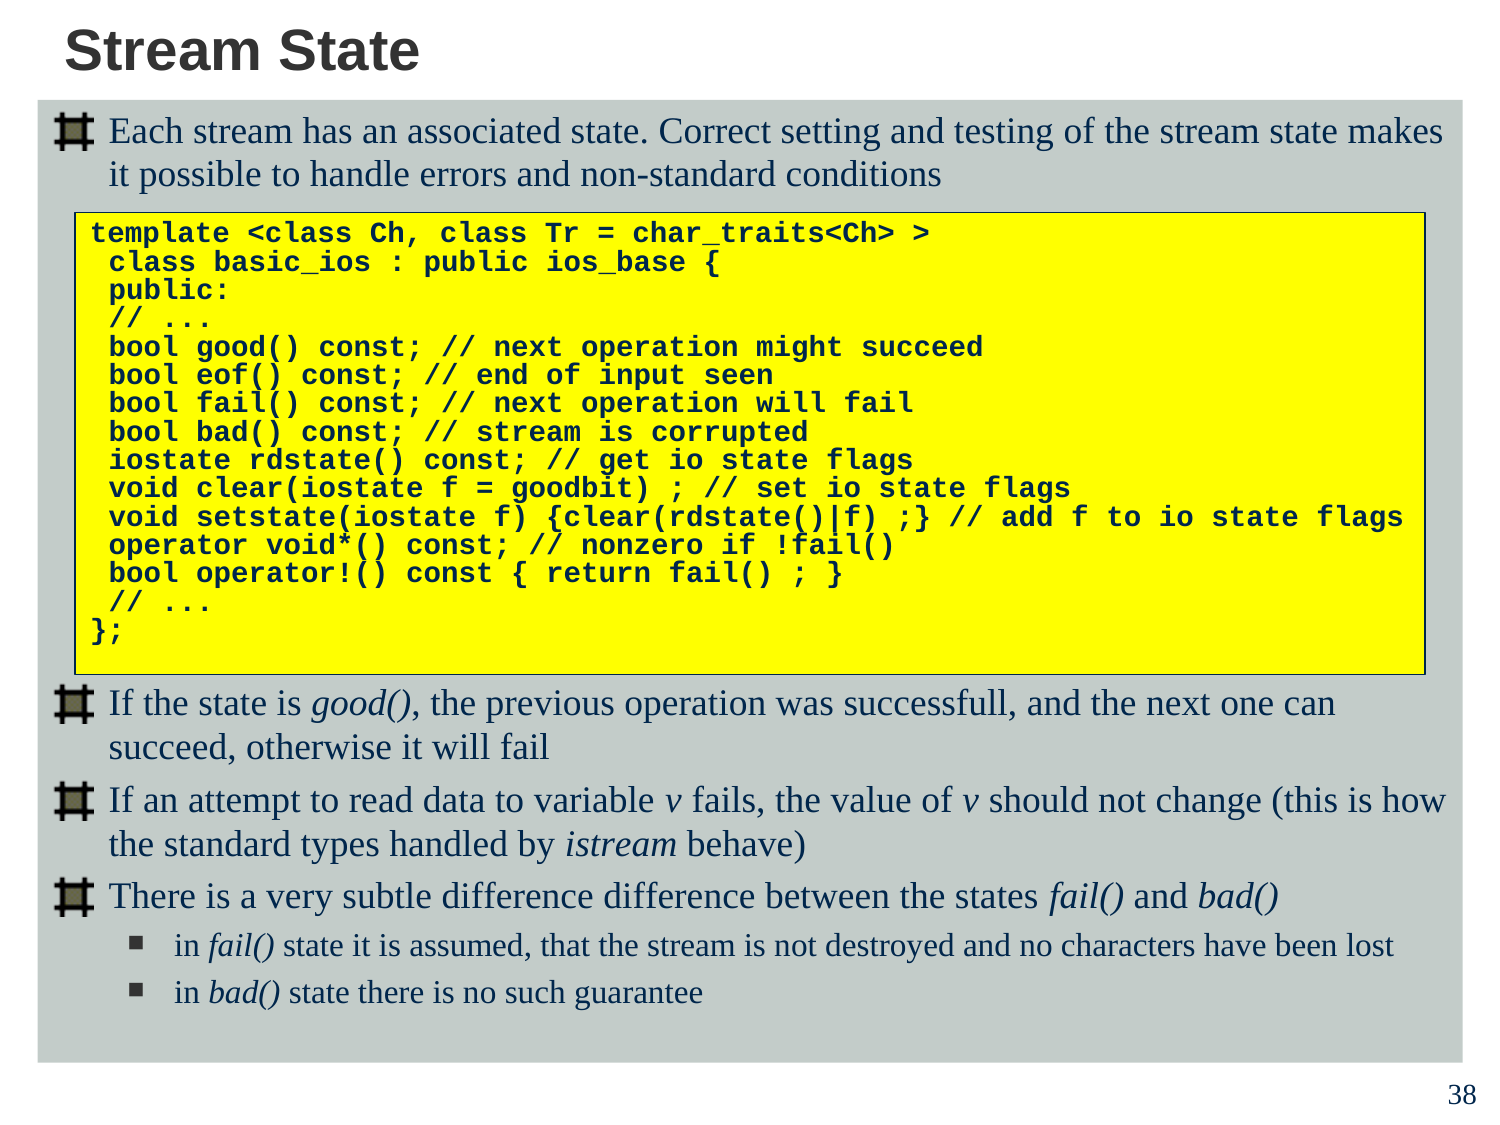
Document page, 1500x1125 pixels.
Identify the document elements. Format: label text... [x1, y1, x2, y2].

title Stream State [50, 0, 1450, 91]
list Each stream has an associated state. Correct setting and testing of the stream state makes it possible to handle errors and non-standard conditions If the state is good(), the previous operation was successfull, and the next one can succeed, otherwise it will fail If an attempt to read data to variable v fails, the value of v should not change (this is how the standard types handled by istream behave) There is a very subtle difference difference between the states fail() and bad() in fail() state it is assumed, that the stream is not destroyed and no characters have been lost in bad() state there is no such guarantee [37, 99, 1463, 1063]
text_box template <class Ch, class Tr = char_traits<Ch> > class basic_ios : public ios_base { public: // ... bool good() const; // next operation might succeed bool eof() const; // end of input seen bool fail() const; // next operation will fail bool bad() const; // stream is corrupted iostate rdstate() const; // get io state flags void clear(iostate f = goodbit) ; // set io state flags void setstate(iostate f) {clear(rdstate()|f) ;} // add f to io state flags operator void*() const; // nonzero if !fail() bool operator!() const { return fail() ; } // ... }; [75, 212, 1426, 704]
